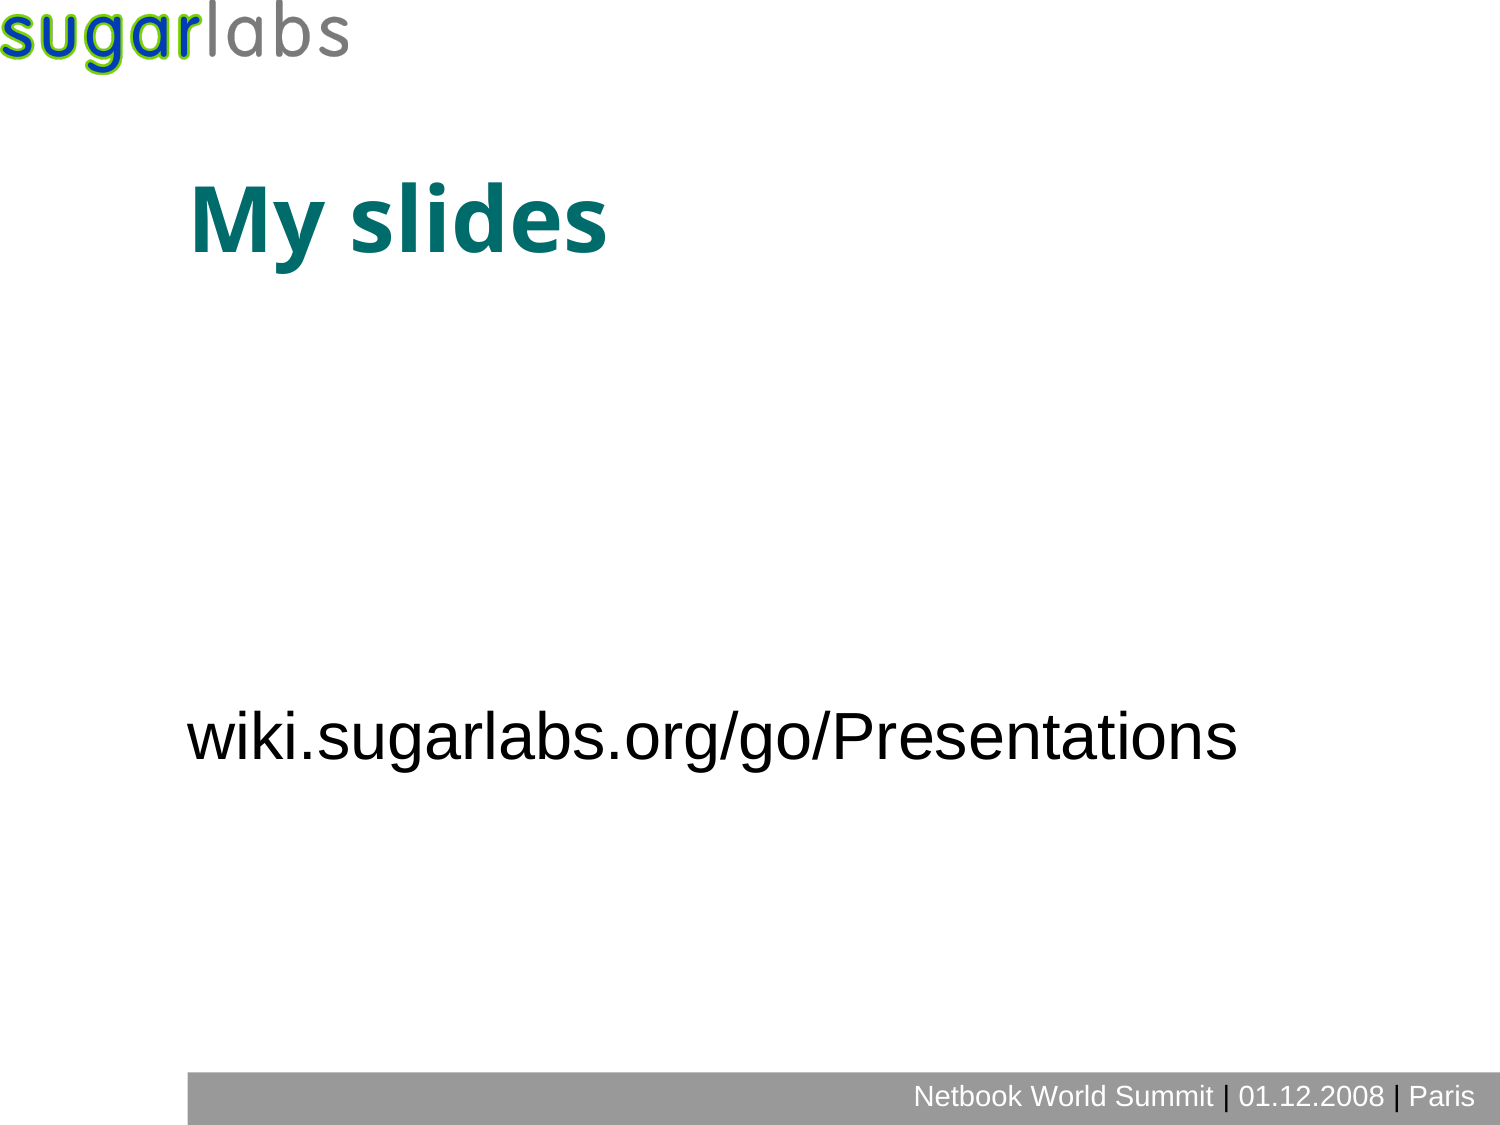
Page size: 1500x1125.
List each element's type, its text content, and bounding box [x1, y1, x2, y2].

subtitle wiki.sugarlabs.org/go/Presentations [187, 344, 1425, 1035]
picture [0, 0, 348, 75]
title My slides [187, 82, 1500, 331]
